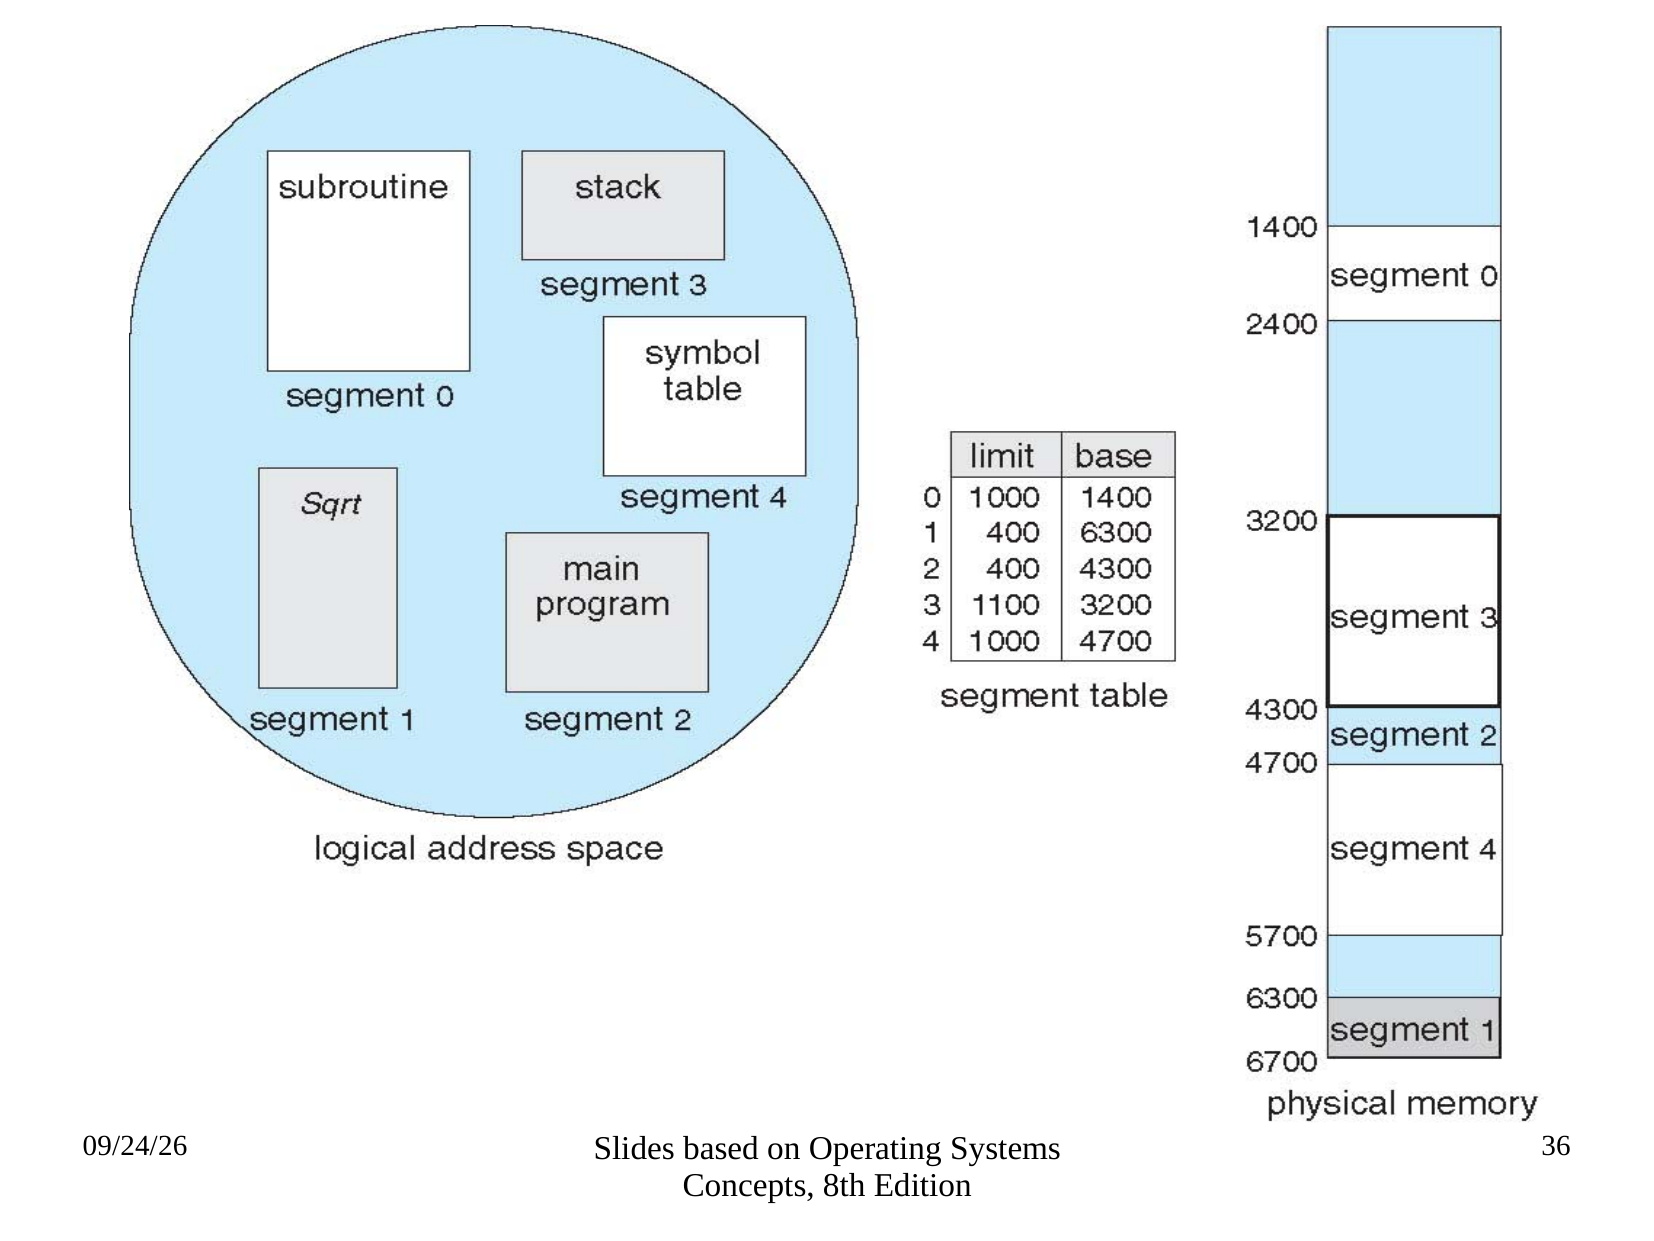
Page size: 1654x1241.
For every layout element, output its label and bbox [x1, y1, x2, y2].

picture [129, 25, 1544, 1126]
